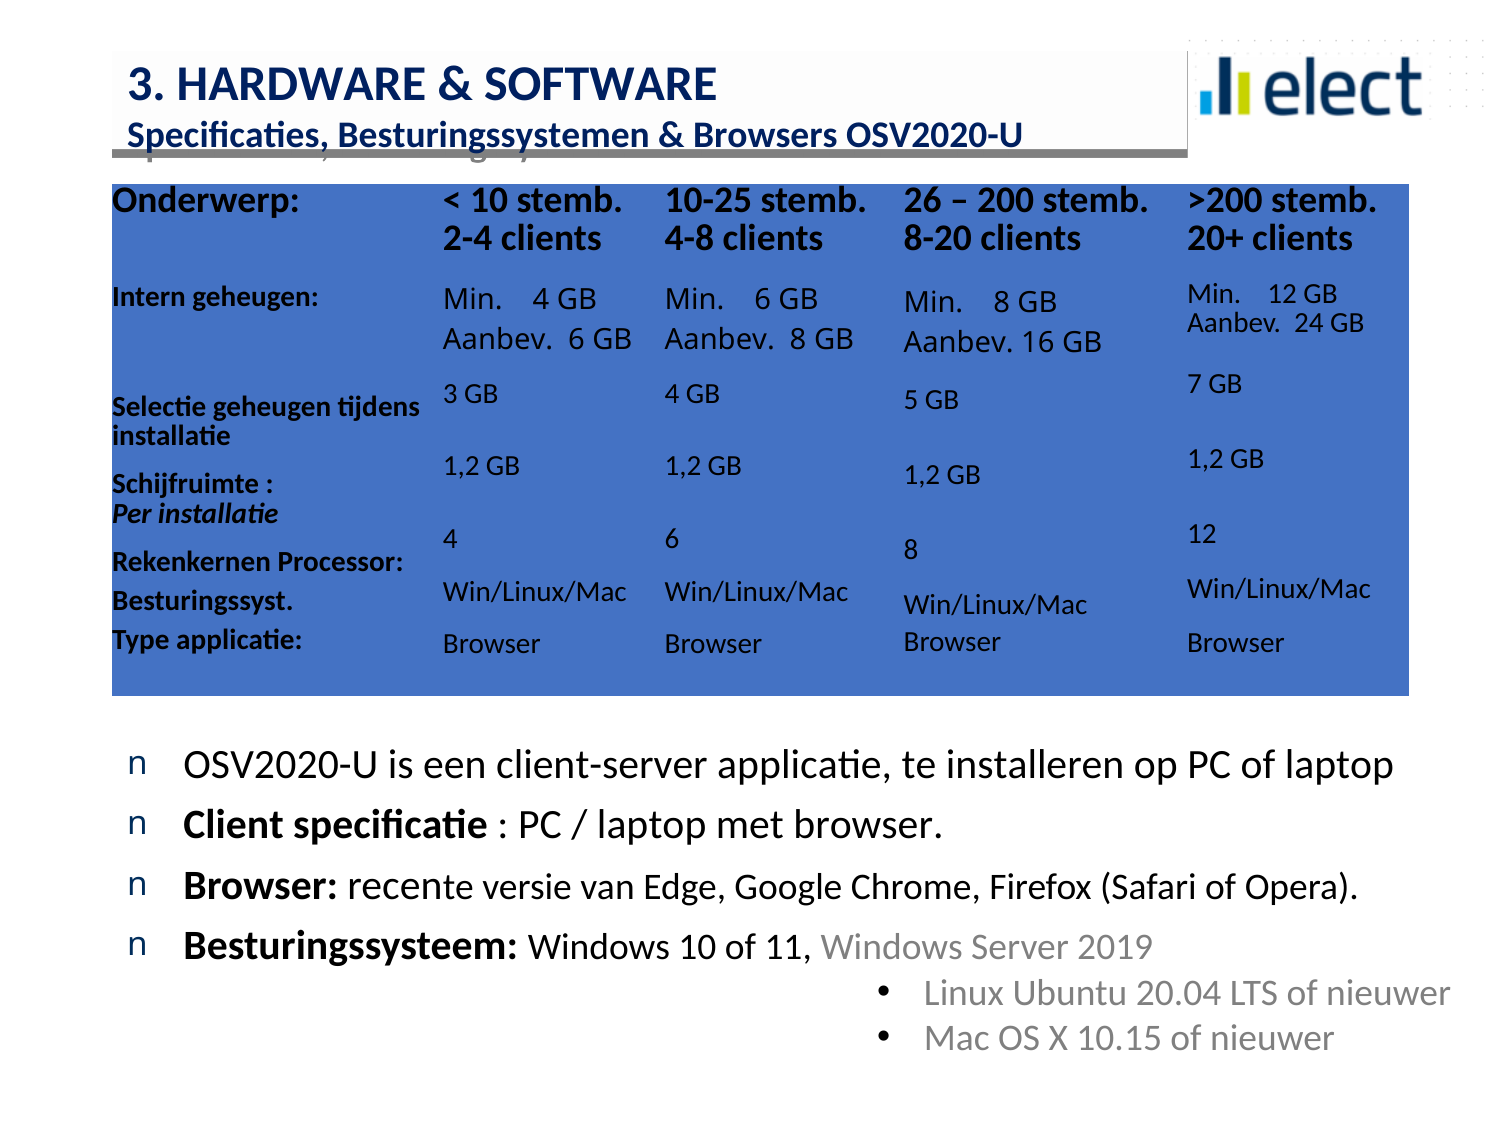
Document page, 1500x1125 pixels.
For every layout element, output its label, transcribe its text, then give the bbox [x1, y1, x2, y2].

table_cell 7 GB [1187, 372, 1409, 447]
table_cell Min. 8 GB Aanbev. 16 GB [904, 281, 1187, 387]
table_cell Browser [1187, 630, 1409, 696]
table_cell 1,2 GB [664, 454, 904, 527]
table_header 26 – 200 stemb. 8-20 clients [904, 184, 1187, 281]
table_cell 8 [904, 538, 1187, 592]
table_cell 5 GB [904, 387, 1187, 463]
table_header >200 stemb. 20+ clients [1187, 184, 1409, 281]
table_cell 12 [1187, 522, 1409, 576]
table_cell Win/Linux/Mac [1187, 576, 1409, 630]
text_box OSV2020-U is een client-server applicatie, te installeren op PC of laptop Client specificatie : PC / laptop met browser. Browser: recente versie van Edge, Google Chrome, Firefox (Safari of Opera). Besturingssysteem: Windows 10 of 11, Windows Server 2019 Linux Ubuntu 20.04 LTS of nieuwer Mac OS X 10.15 of nieuwer [112, 734, 1453, 1087]
table_cell 4 [443, 527, 664, 579]
text_box 3. HARDWARE & SOFTWARE Specificaties, Besturingssystemen & Browsers OSV2020-U [112, 42, 1188, 150]
table_cell Win/Linux/Mac [904, 592, 1187, 630]
table_cell 1,2 GB [904, 463, 1187, 538]
table_cell Browser [904, 630, 1187, 696]
table_header 10-25 stemb. 4-8 clients [664, 184, 904, 278]
table_cell Besturingssyst. [112, 589, 443, 628]
table_header < 10 stemb. 2-4 clients [443, 184, 664, 278]
table_cell Rekenkernen Processor: [112, 550, 443, 589]
table_cell 1,2 GB [443, 454, 664, 527]
table_cell 3 GB [443, 381, 664, 454]
table_cell 8 [907, 550, 914, 557]
table_cell 1,2 GB [1187, 447, 1409, 522]
table_cell 8 [907, 541, 914, 548]
table_cell 6 [664, 527, 904, 579]
table_cell Type applicatie: [112, 628, 443, 696]
table_cell Intern geheugen: [112, 285, 443, 394]
table_cell Browser [443, 632, 664, 696]
table_cell Browser [664, 632, 904, 696]
table_cell Min. 4 GB Aanbev. 6 GB [443, 278, 664, 381]
table_cell Win/Linux/Mac [664, 579, 904, 632]
table_cell Schijfruimte : Per installatie [112, 472, 443, 550]
table_cell Win/Linux/Mac [443, 579, 664, 632]
table_cell Selectie geheugen tijdens installatie [112, 394, 443, 472]
table_cell Min. 6 GB Aanbev. 8 GB [664, 278, 904, 381]
table_cell Min. 12 GB Aanbev. 24 GB [1187, 281, 1409, 372]
table_cell 4 GB [664, 381, 904, 454]
table_header Onderwerp: [112, 184, 443, 285]
